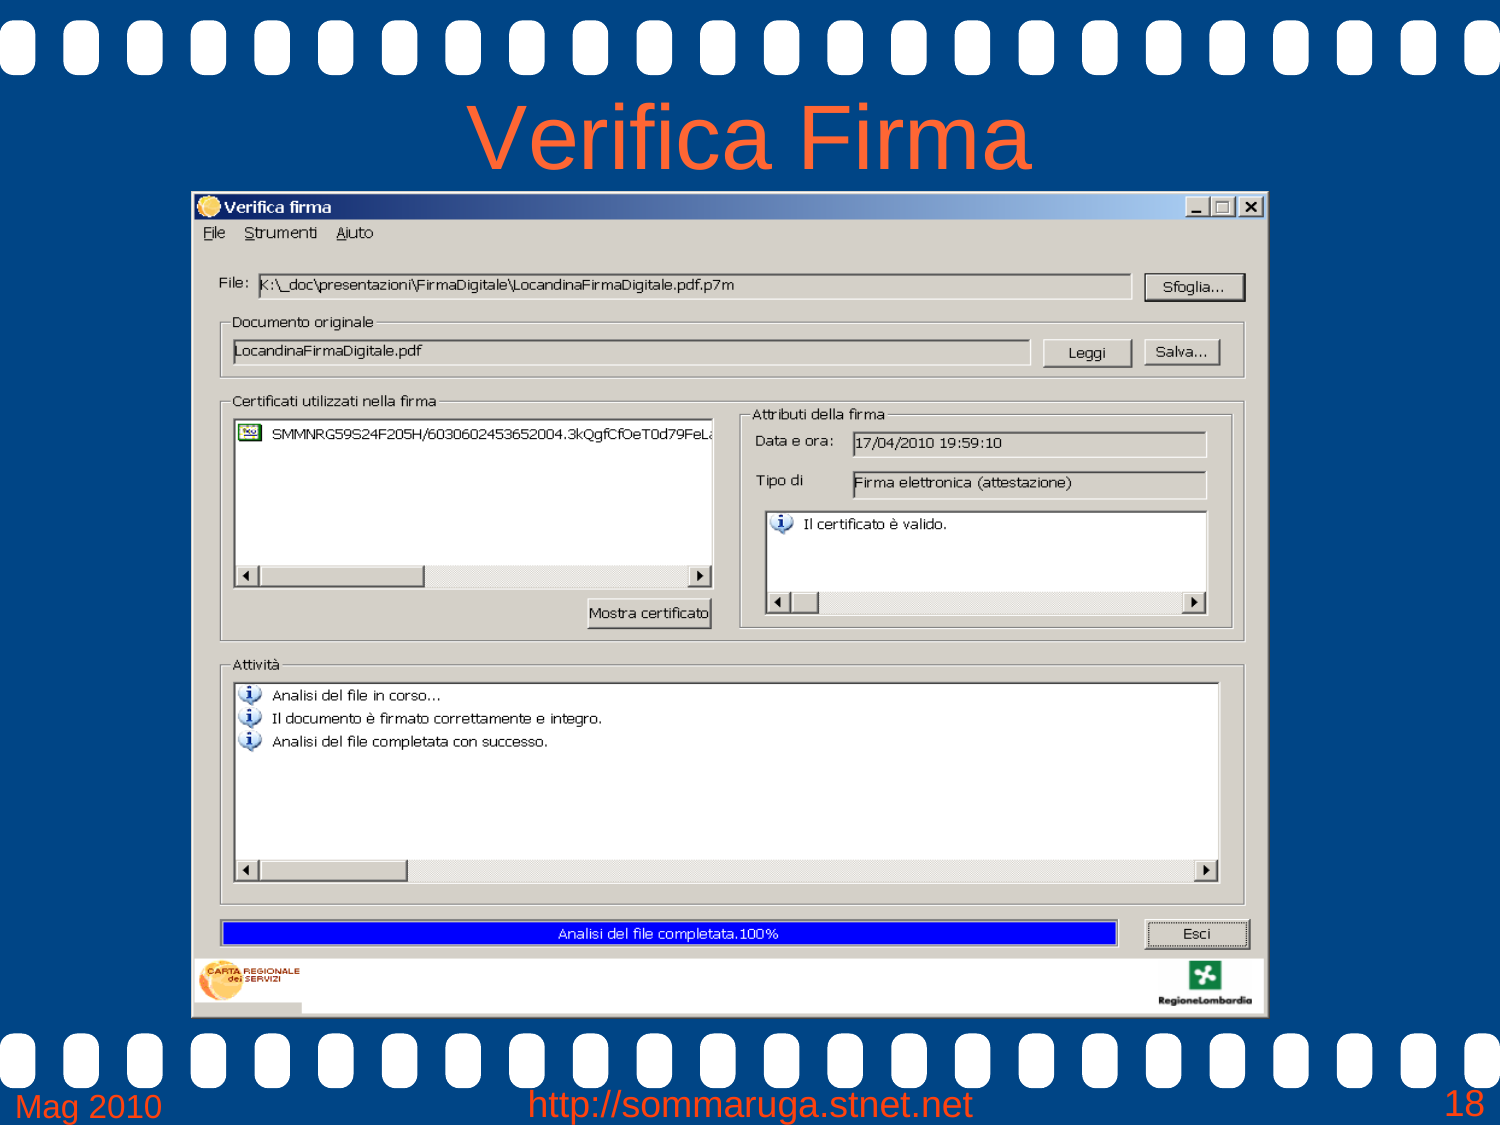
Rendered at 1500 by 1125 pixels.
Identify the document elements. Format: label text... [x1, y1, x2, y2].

title Verifica Firma [75, 70, 1426, 196]
picture [191, 191, 1270, 1019]
